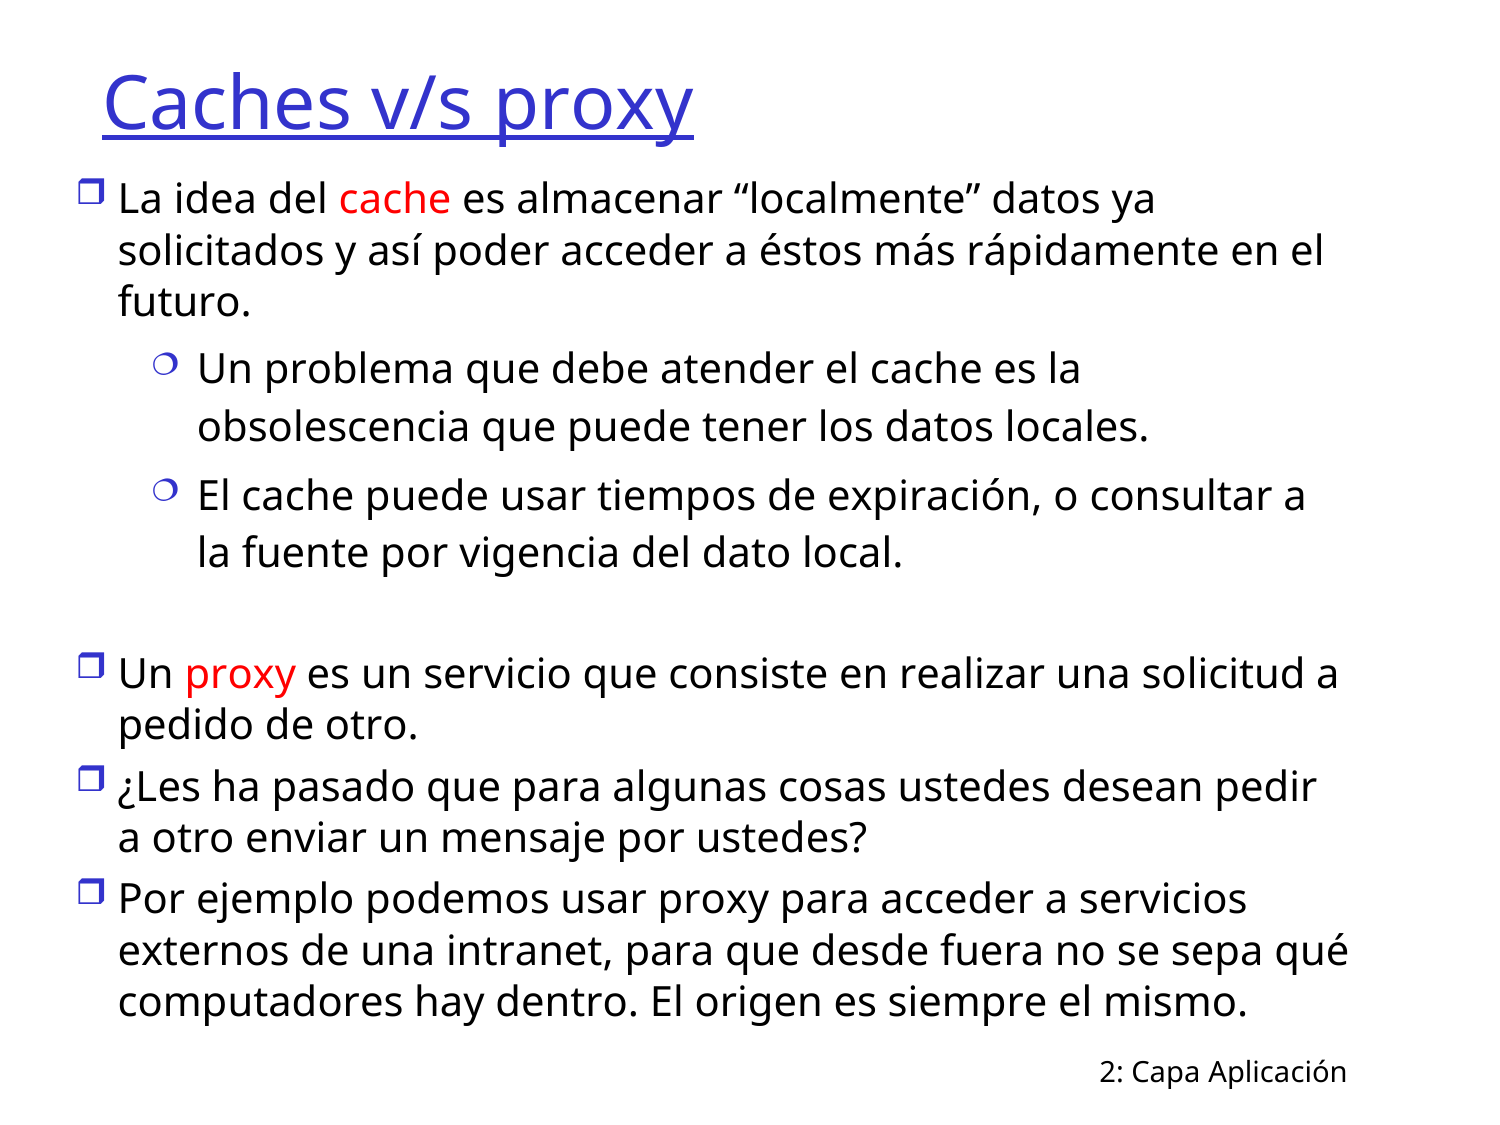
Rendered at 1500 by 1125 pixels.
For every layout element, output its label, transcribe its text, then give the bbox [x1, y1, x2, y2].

list La idea del cache es almacenar “localmente” datos ya solicitados y así poder acceder a éstos más rápidamente en el futuro. Un problema que debe atender el cache es la obsolescencia que puede tener los datos locales. El cache puede usar tiempos de expiración, o consultar a la fuente por vigencia del dato local. Un proxy es un servicio que consiste en realizar una solicitud a pedido de otro. ¿Les ha pasado que para algunas cosas ustedes desean pedir a otro enviar un mensaje por ustedes? Por ejemplo podemos usar proxy para acceder a servicios externos de una intranet, para que desde fuera no se sepa qué computadores hay dentro. El origen es siempre el mismo. [75, 173, 1351, 936]
title Caches v/s proxy [87, 15, 1362, 188]
